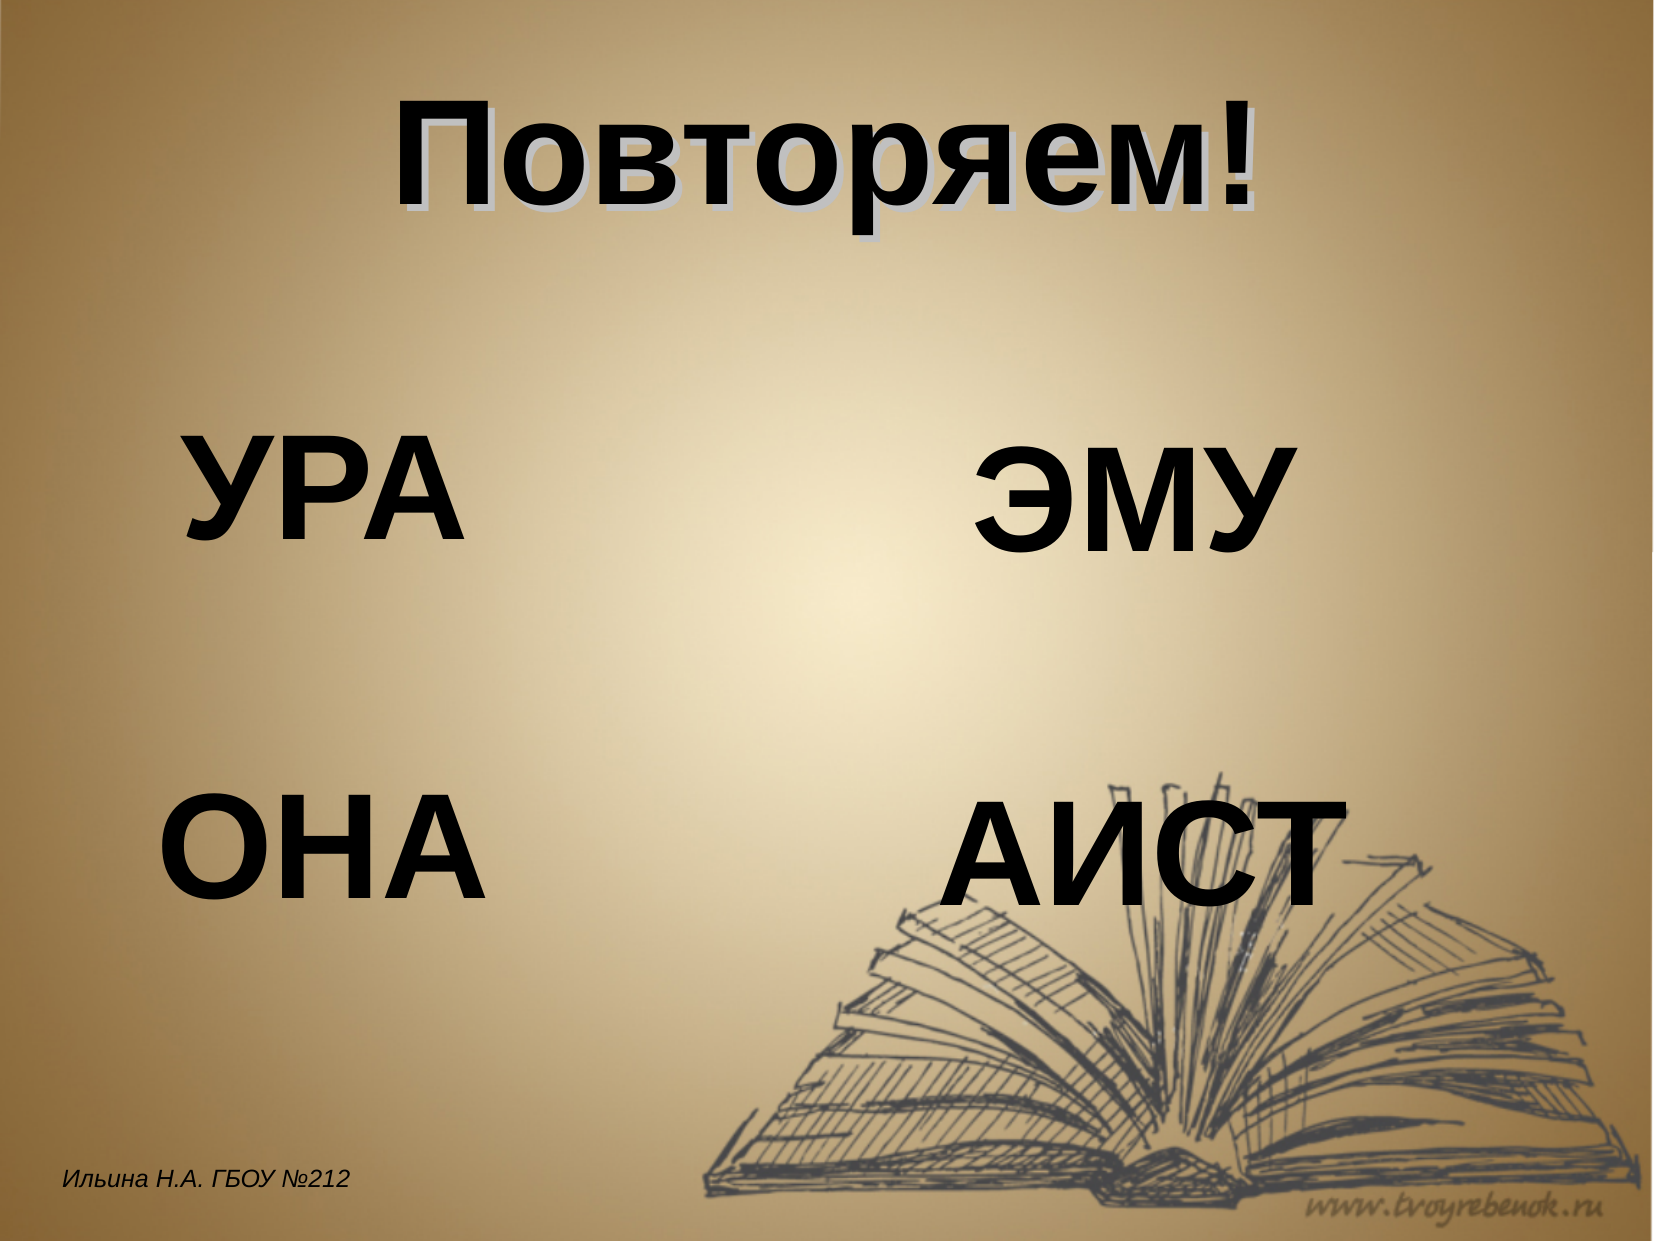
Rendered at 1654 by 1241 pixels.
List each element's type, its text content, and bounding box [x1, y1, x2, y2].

text_box АИСТ [921, 762, 1371, 945]
text_box ЭМУ [956, 408, 1406, 591]
text_box Ильина Н.А. ГБОУ №212 [47, 1157, 626, 1201]
picture [0, 0, 1654, 1241]
text_box УРА [165, 396, 615, 579]
title Повторяем! [82, 49, 1571, 257]
text_box ОНА [141, 755, 591, 939]
